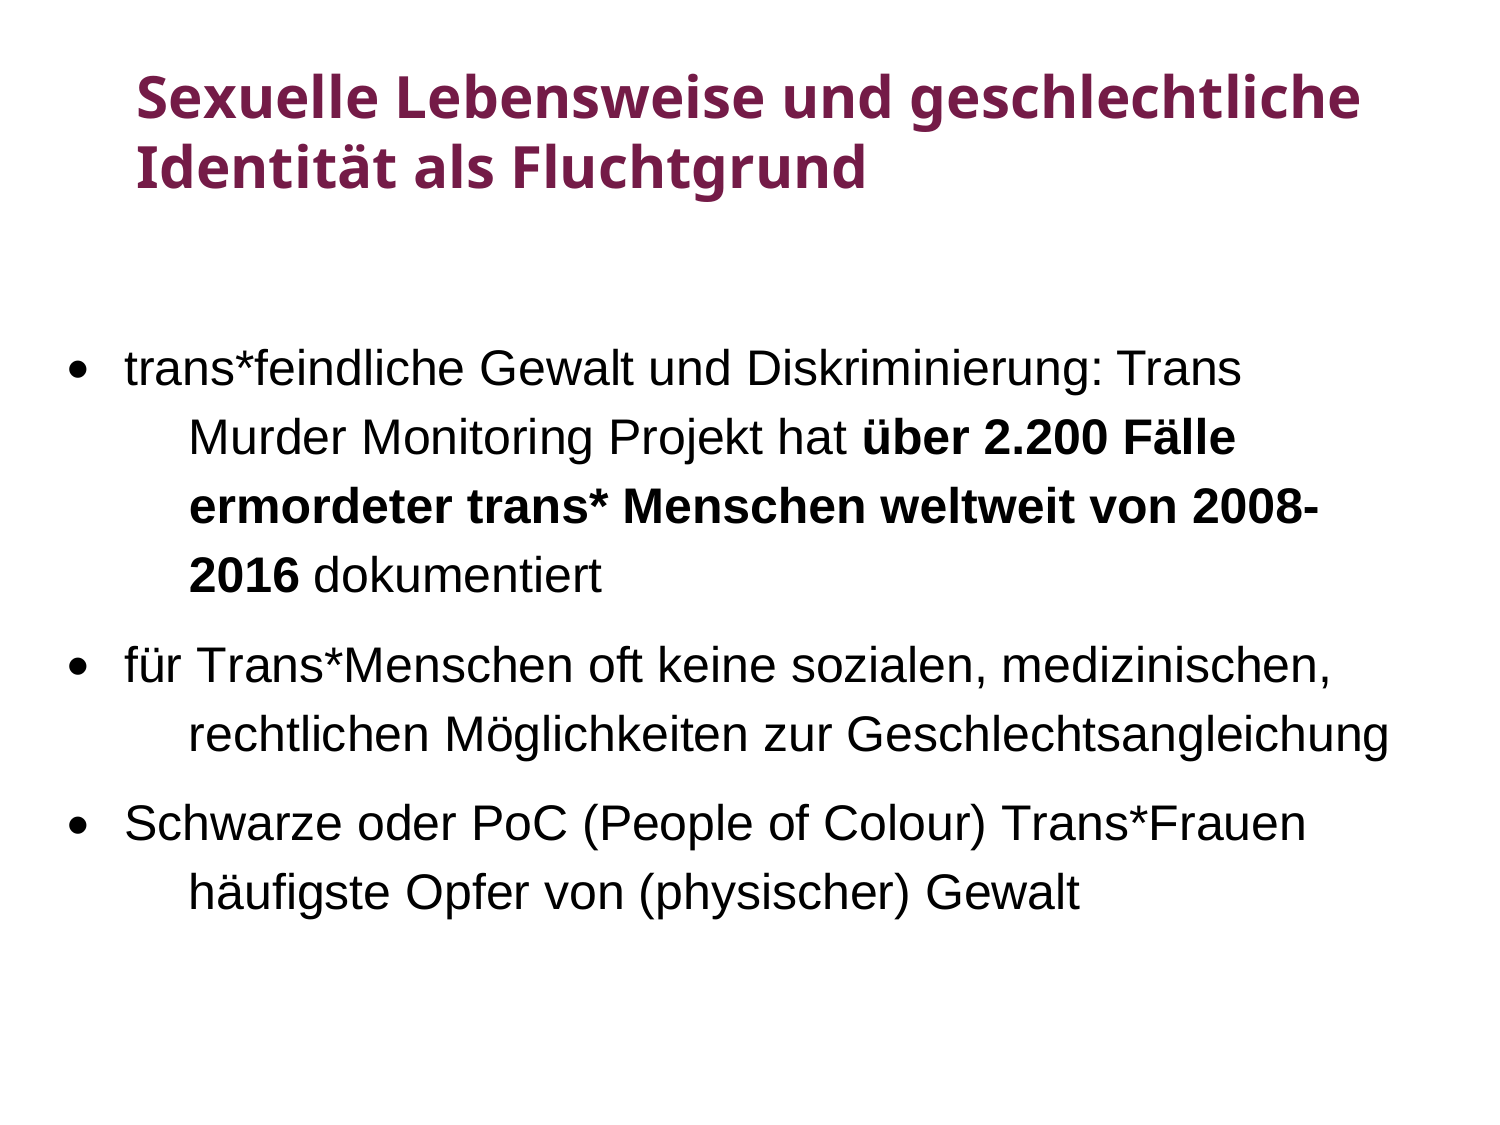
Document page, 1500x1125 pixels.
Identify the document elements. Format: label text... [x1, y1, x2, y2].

text_box trans*feindliche Gewalt und Diskriminierung: Trans Murder Monitoring Projekt hat über 2.200 Fälle ermordeter trans* Menschen weltweit von 2008-2016 dokumentiert für Trans*Menschen oft keine sozialen, medizinischen, rechtlichen Möglichkeiten zur Geschlechtsangleichung Schwarze oder PoC (People of Colour) Trans*Frauen häufigste Opfer von (physischer) Gewalt [53, 196, 1425, 965]
text_box Sexuelle Lebensweise und geschlechtliche Identität als Fluchtgrund [75, 45, 1425, 196]
